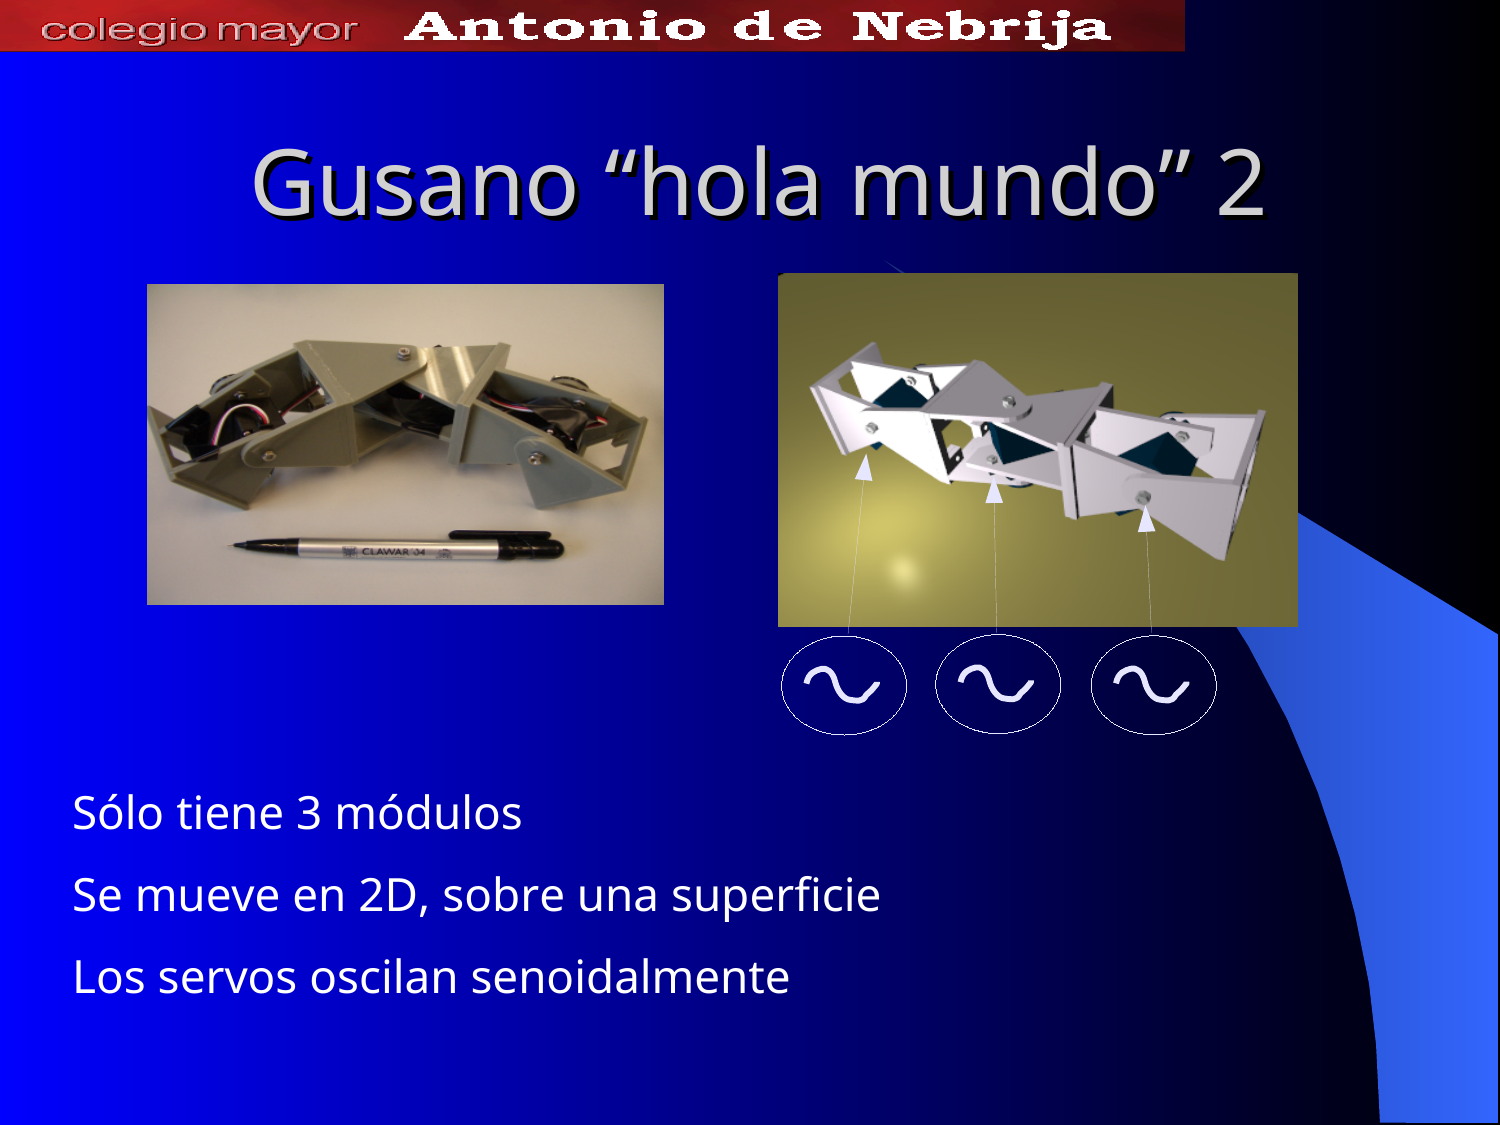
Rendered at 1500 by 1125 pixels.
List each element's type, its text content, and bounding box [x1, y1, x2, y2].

picture [0, 0, 1185, 52]
text_box Sólo tiene 3 módulos Se mueve en 2D, sobre una superficie Los servos oscilan senoidalmente [57, 775, 1197, 1013]
title Gusano “hola mundo” 2 [0, 117, 1500, 243]
picture [778, 273, 1298, 627]
picture [147, 284, 664, 605]
